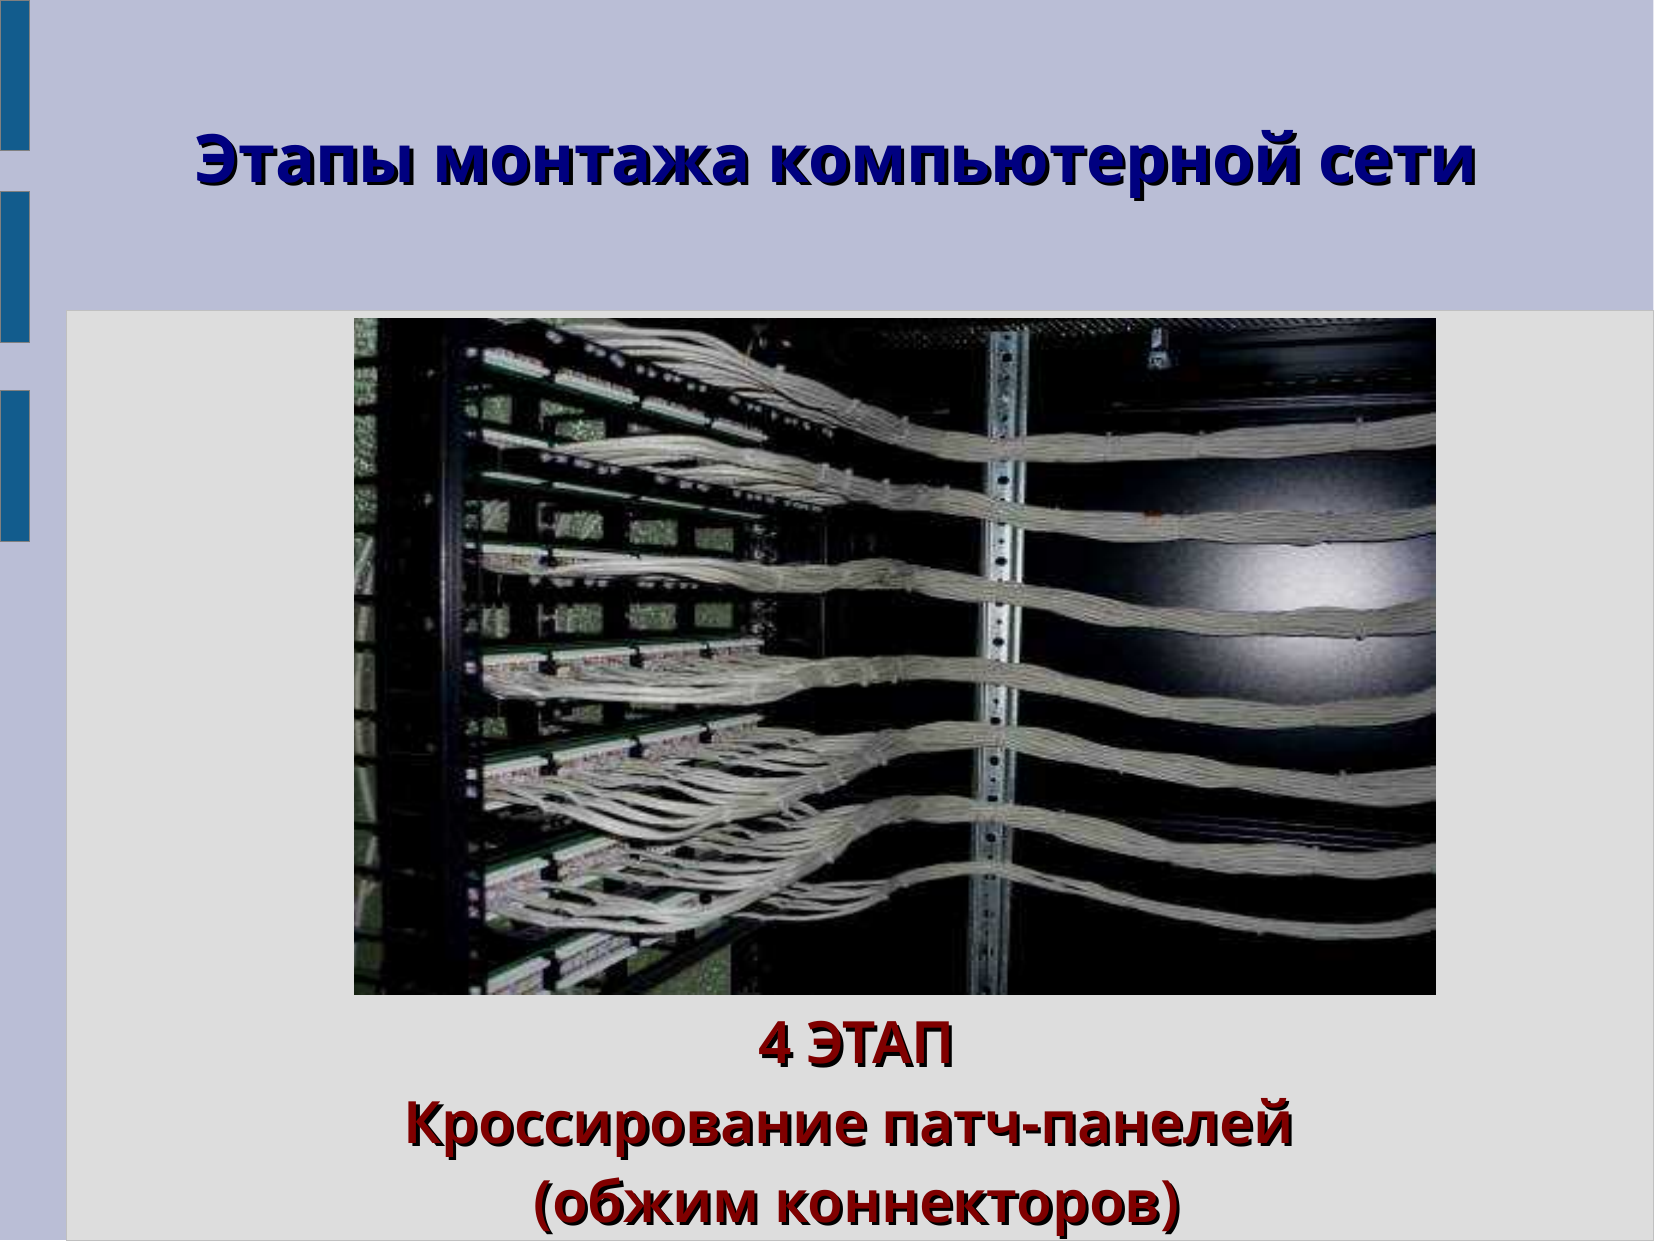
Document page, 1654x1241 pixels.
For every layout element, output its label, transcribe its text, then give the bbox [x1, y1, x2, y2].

text_box 4 ЭТАП Кроссирование патч-панелей (обжим коннекторов) [188, 994, 1524, 1214]
title Этапы монтажа компьютерной сети [129, 52, 1543, 260]
picture [354, 318, 1436, 995]
